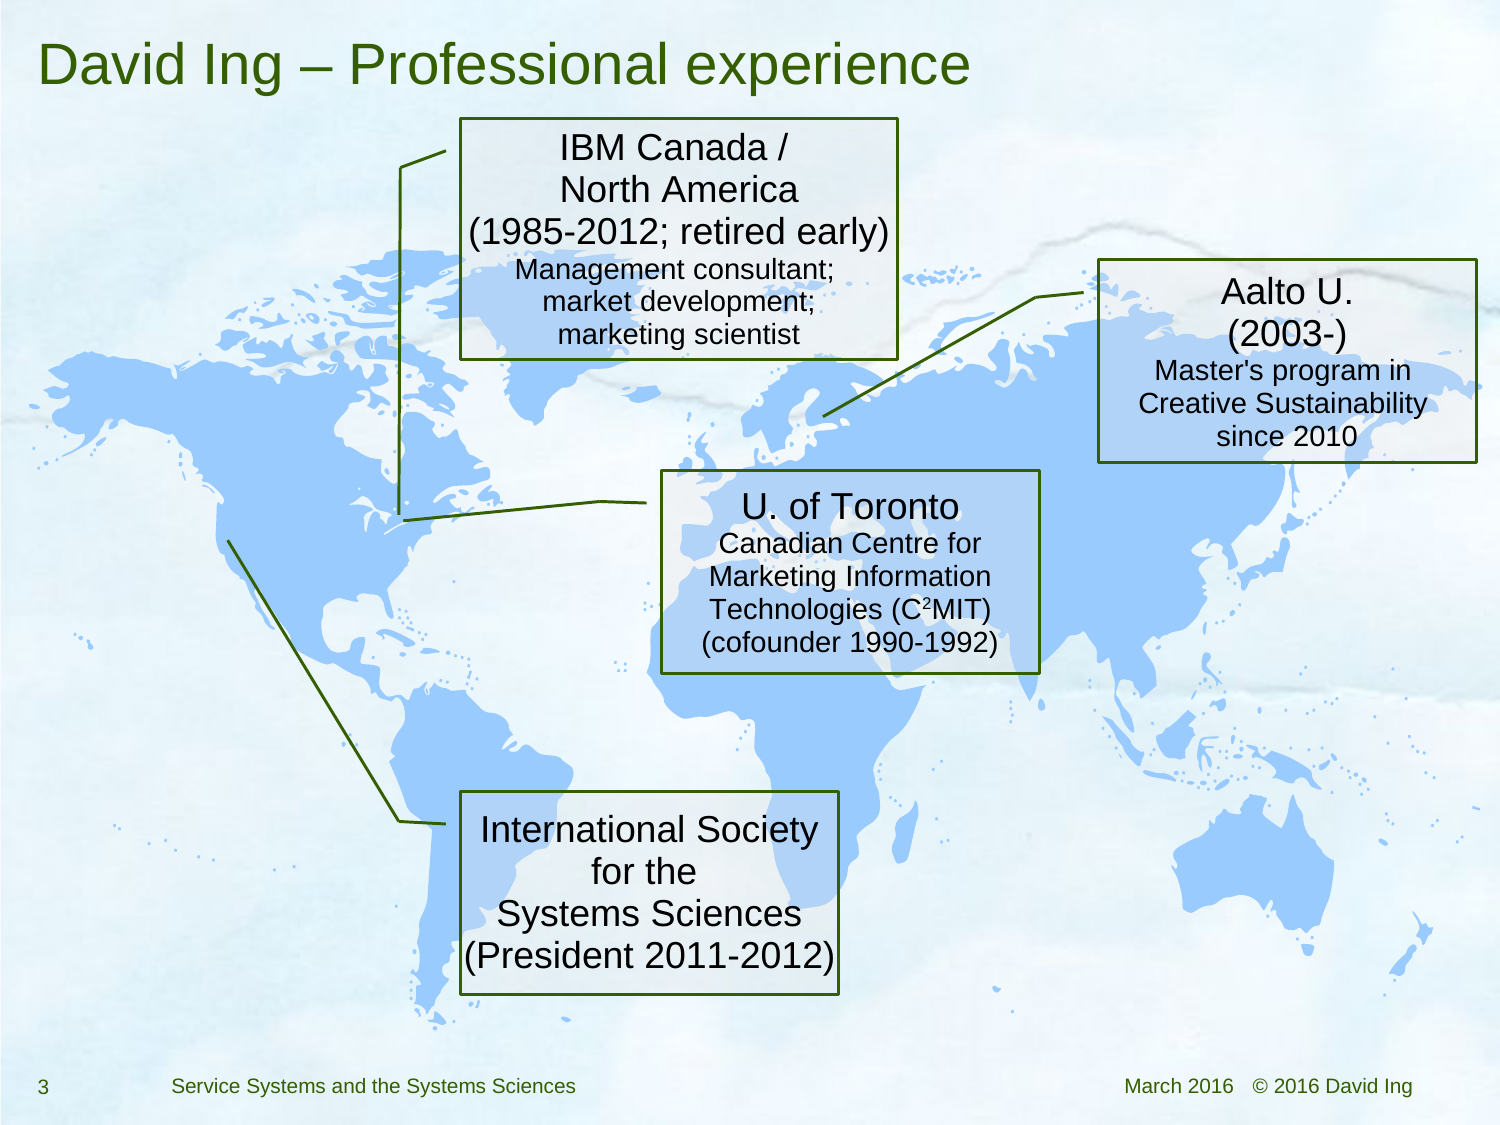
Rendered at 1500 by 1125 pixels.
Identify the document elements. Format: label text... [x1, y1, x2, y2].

picture [0, 0, 1500, 1125]
text_box Aalto U. (2003-) Master's program in Creative Sustainability since 2010 [1098, 260, 1476, 463]
text_box International Society for the Systems Sciences (President 2011-2012) [461, 791, 839, 994]
title David Ing – Professional experience [37, 37, 1463, 152]
text_box U. of Toronto Canadian Centre for Marketing Information Technologies (C2MIT) (cofounder 1990-1992) [661, 470, 1039, 673]
text_box IBM Canada / North America (1985-2012; retired early) Management consultant; market development; marketing scientist [461, 118, 898, 359]
